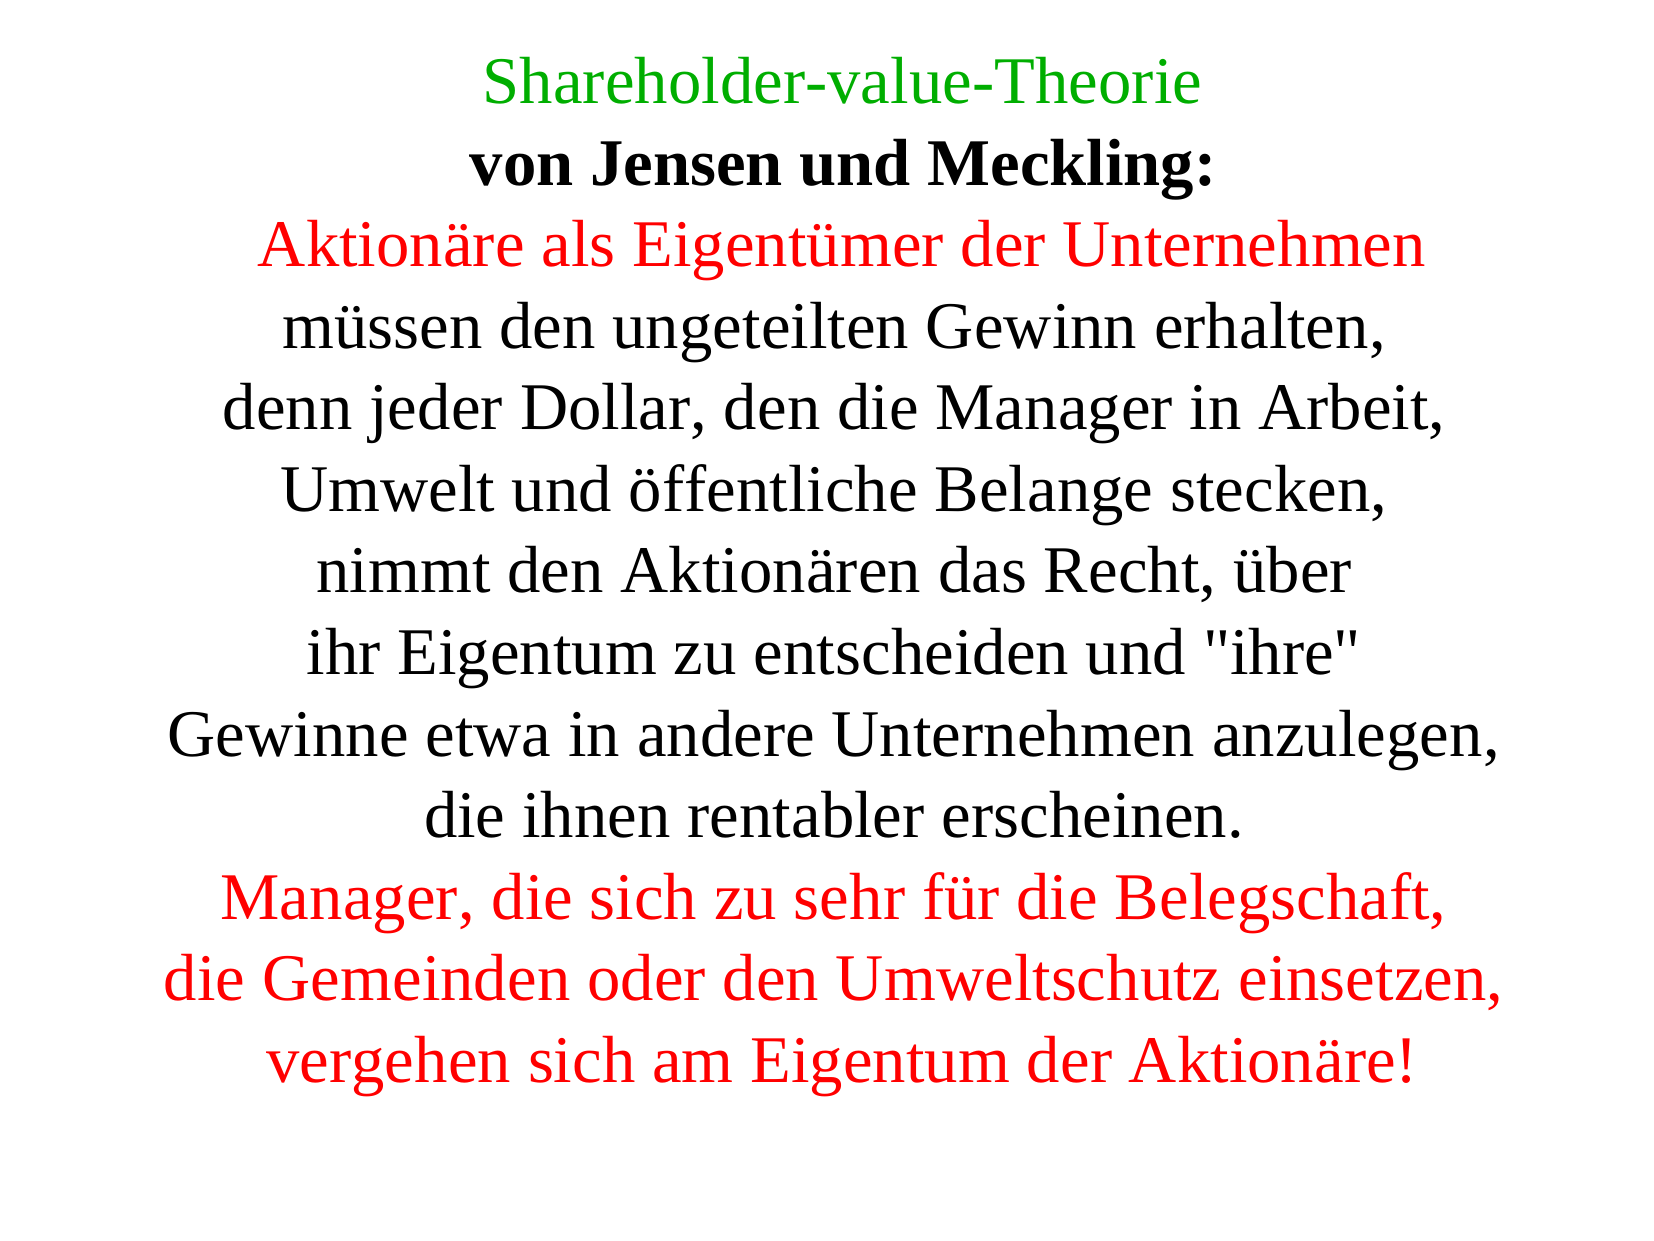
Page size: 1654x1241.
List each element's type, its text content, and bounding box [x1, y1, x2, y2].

text_box Shareholder-value-Theorie von Jensen und Meckling: Aktionäre als Eigentümer der Unternehmen müssen den ungeteilten Gewinn erhalten, denn jeder Dollar, den die Manager in Arbeit, Umwelt und öffentliche Belange stecken, nimmt den Aktionären das Recht, über ihr Eigentum zu entscheiden und "ihre" Gewinne etwa in andere Unternehmen anzulegen, die ihnen rentabler erscheinen. Manager, die sich zu sehr für die Belegschaft, die Gemeinden oder den Umweltschutz einsetzen, vergehen sich am Eigentum der Aktionäre! [117, 35, 1569, 1201]
